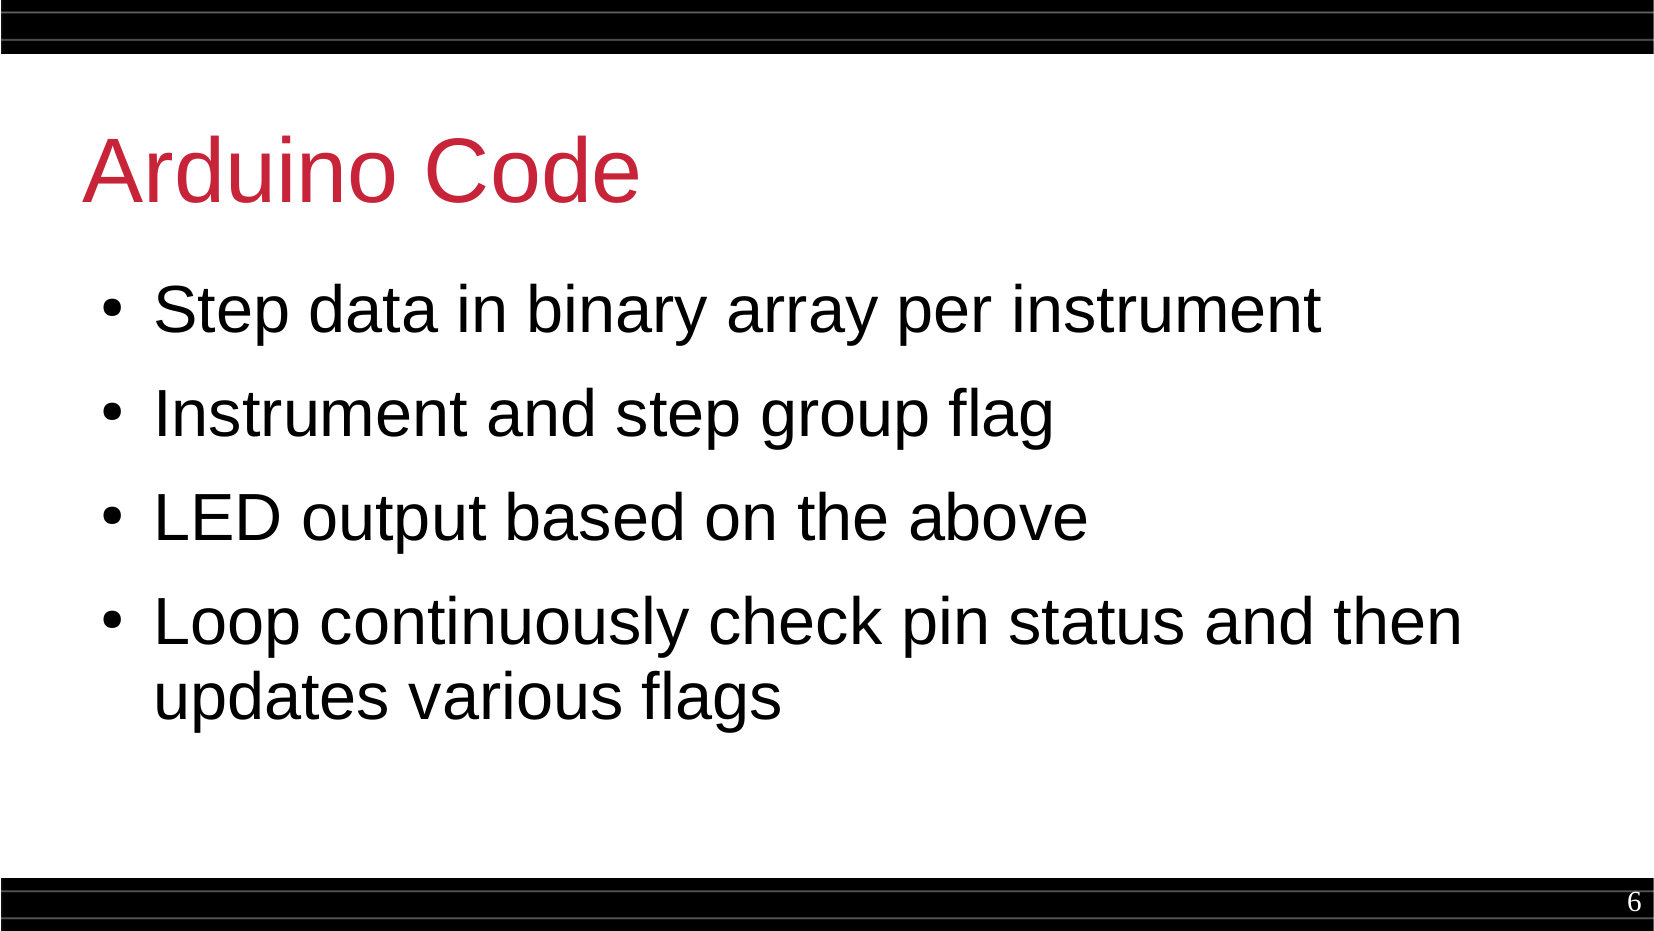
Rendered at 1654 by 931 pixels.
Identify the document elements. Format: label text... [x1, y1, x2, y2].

picture [1, 0, 1654, 54]
title Arduino Code [82, 92, 1571, 249]
picture [1, 878, 1654, 931]
list Step data in binary array per instrument Instrument and step group flag LED output based on the above Loop continuously check pin status and then updates various flags [82, 271, 1571, 758]
